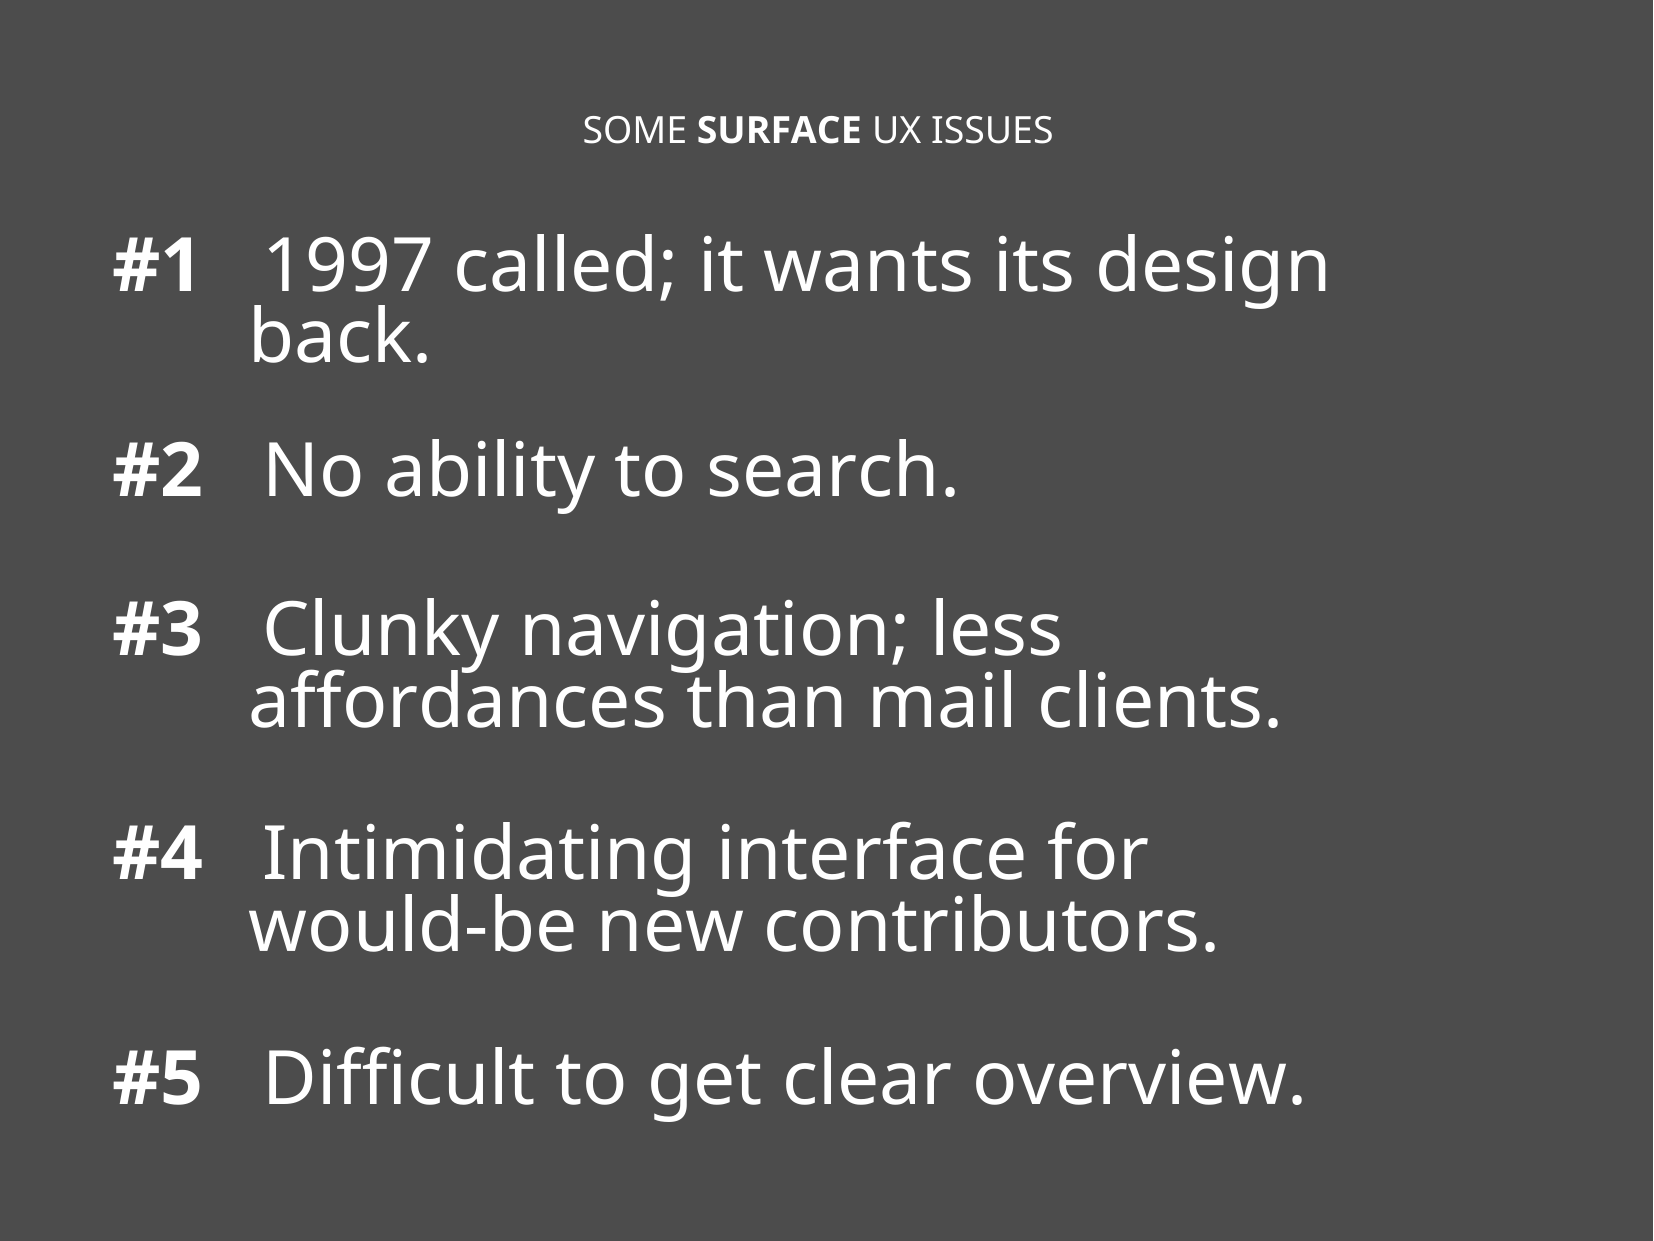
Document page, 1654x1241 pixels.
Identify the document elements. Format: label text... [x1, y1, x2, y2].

title #1 1997 called; it wants its design back. [112, 215, 1524, 396]
title SOME SURFACE UX ISSUES [112, 86, 1524, 178]
title #2 No ability to search. [112, 399, 1598, 551]
title #3 Clunky navigation; less affordances than mail clients. [112, 580, 1524, 760]
title #5 Difficult to get clear overview. [112, 1008, 1524, 1159]
title #4 Intimidating interface for would-be new contributors. [112, 804, 1524, 985]
